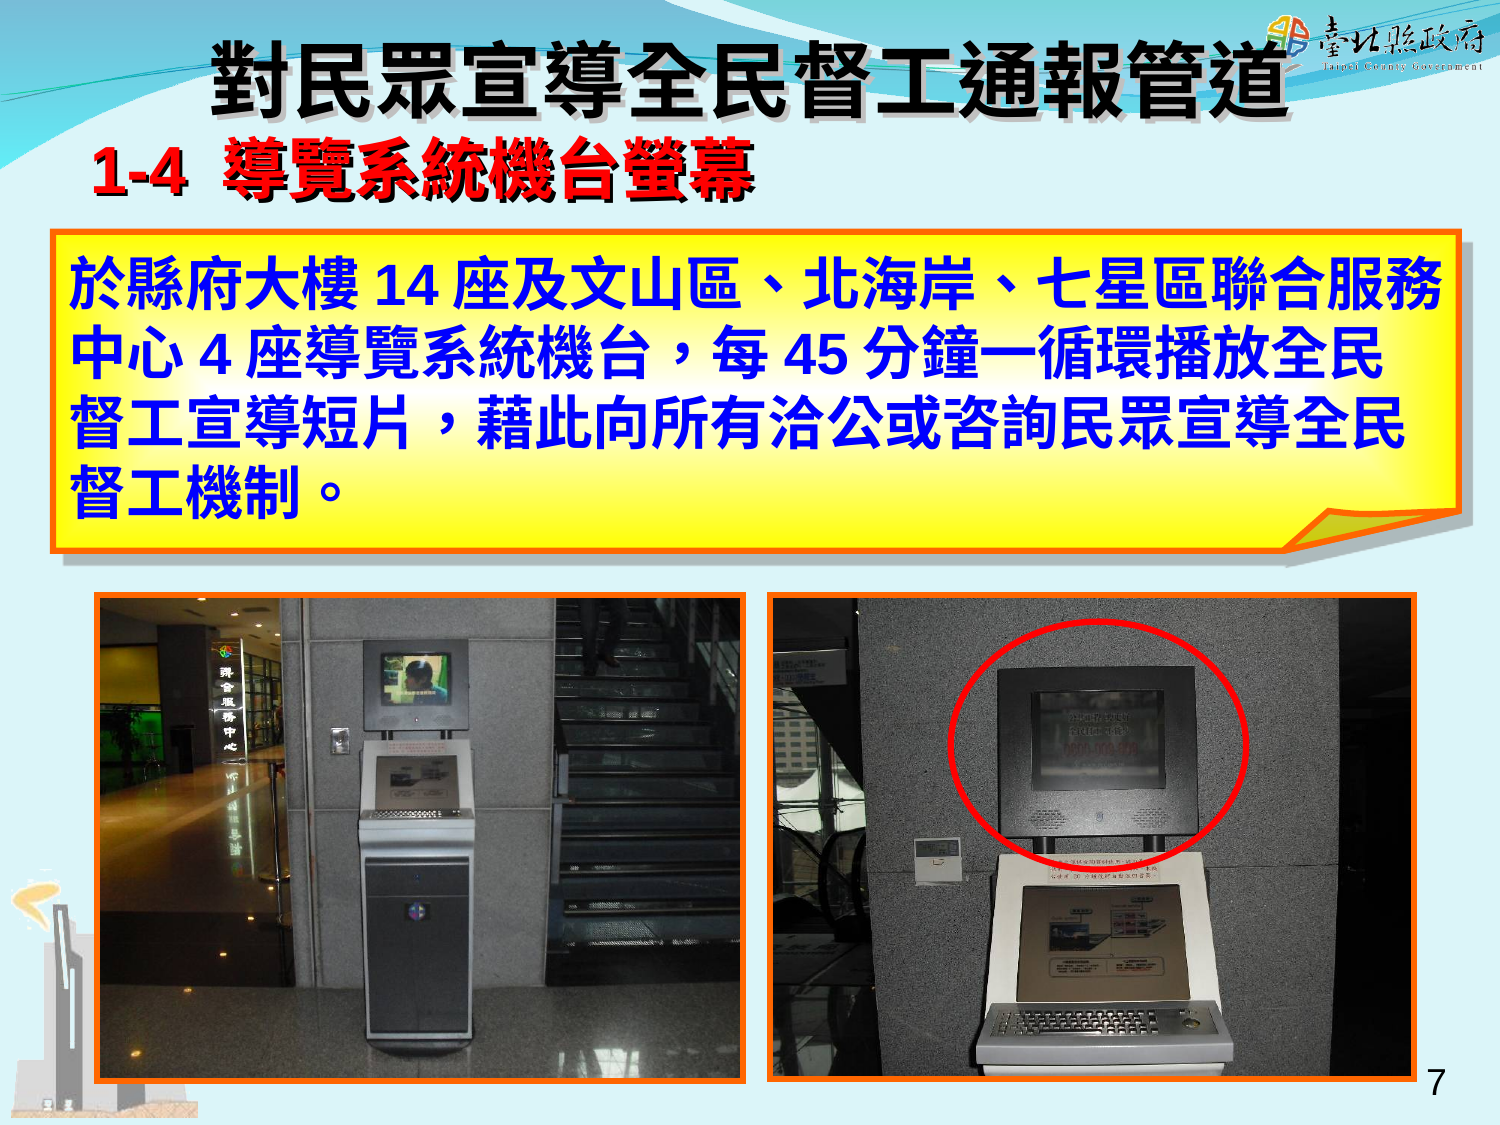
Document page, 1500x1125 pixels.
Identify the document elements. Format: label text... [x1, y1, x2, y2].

picture [11, 869, 198, 1118]
list 1-4 導覽系統機台螢幕 [75, 113, 1426, 220]
title 對民眾宣導全民督工通報管道 [75, 19, 1426, 113]
text_box 於縣府大樓14座及文山區、北海岸、七星區聯合服務中心4座導覽系統機台，每45分鐘一循環播放全民督工宣導短片，藉此向所有洽公或咨詢民眾宣導全民督工機制。 [53, 231, 1459, 551]
picture [100, 597, 741, 1078]
picture [0, 0, 1500, 102]
picture [773, 597, 1411, 1077]
